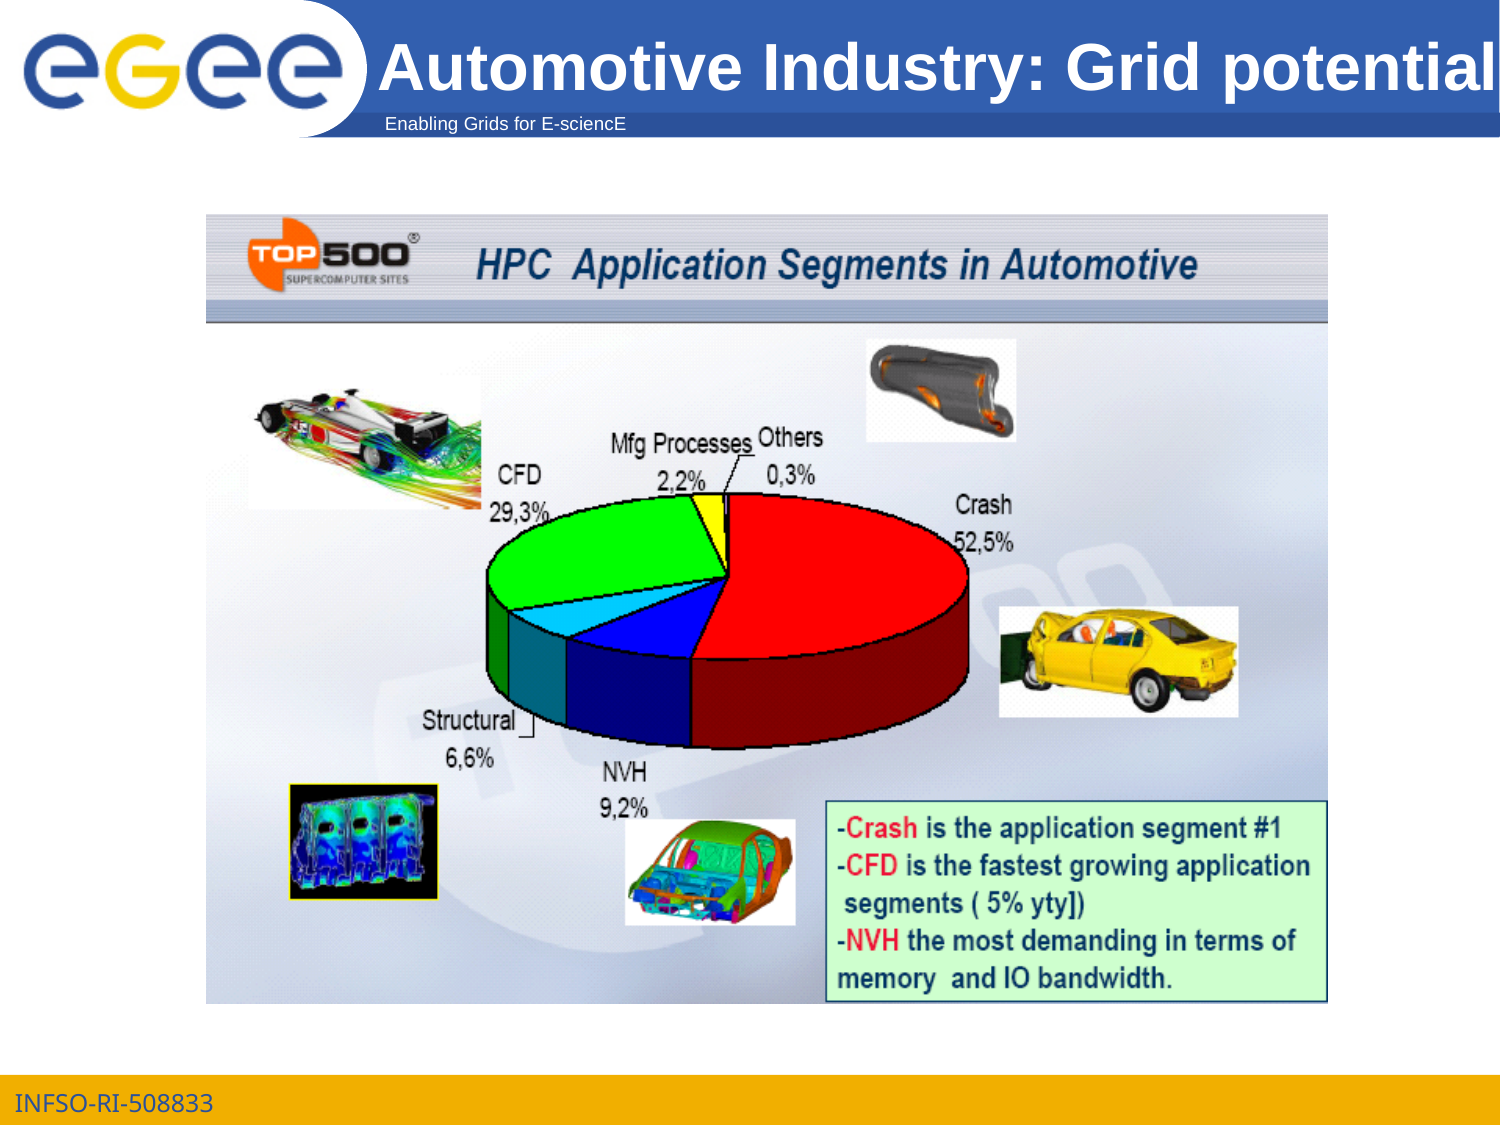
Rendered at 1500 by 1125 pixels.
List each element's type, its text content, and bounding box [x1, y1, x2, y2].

picture [18, 30, 324, 112]
picture [206, 214, 1328, 1004]
title Automotive Industry: Grid potential [324, 0, 1500, 195]
